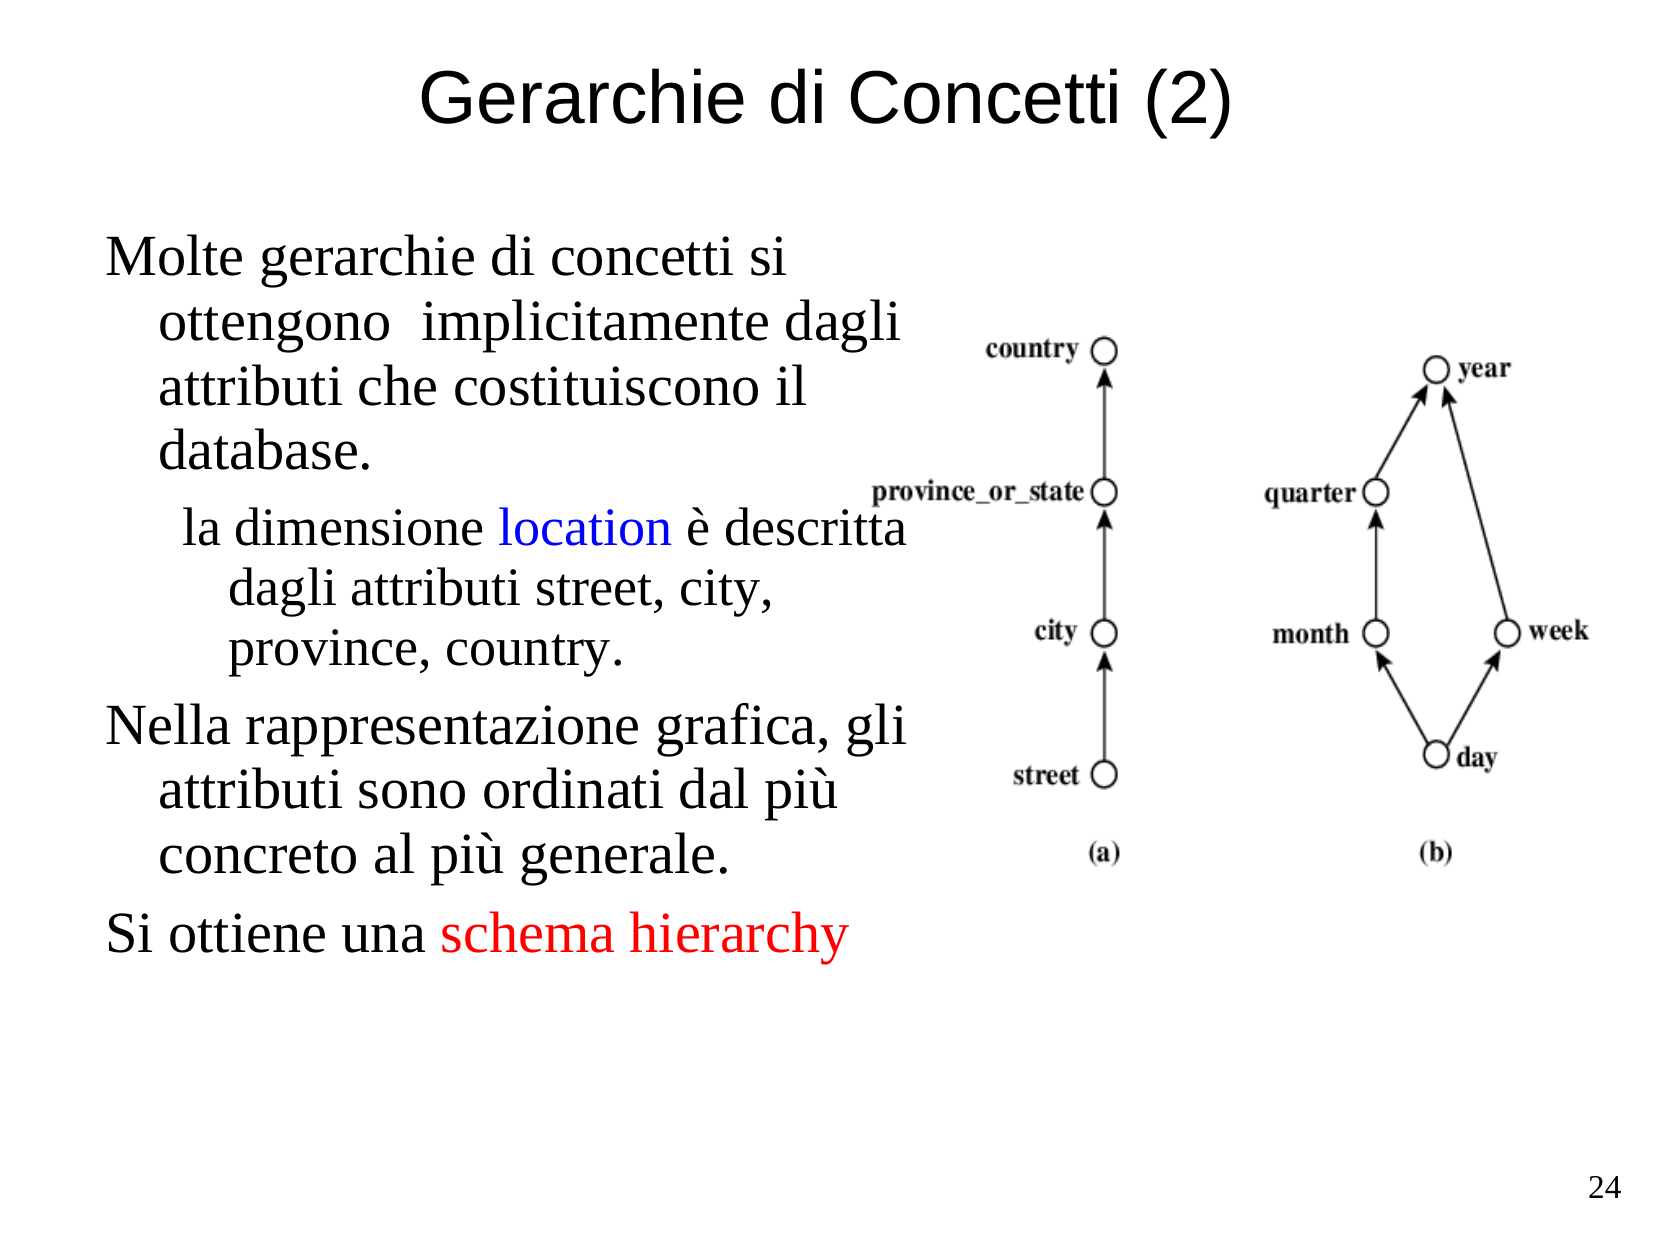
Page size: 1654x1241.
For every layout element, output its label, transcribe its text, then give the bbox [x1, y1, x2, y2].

picture [935, 320, 1623, 899]
title Gerarchie di Concetti (2) [37, 30, 1617, 166]
list Molte gerarchie di concetti si ottengono implicitamente dagli attributi che costituiscono il database. la dimensione location è descritta dagli attributi street, city, province, country. Nella rappresentazione grafica, gli attributi sono ordinati dal più concreto al più generale. Si ottiene una schema hierarchy [87, 223, 935, 1129]
